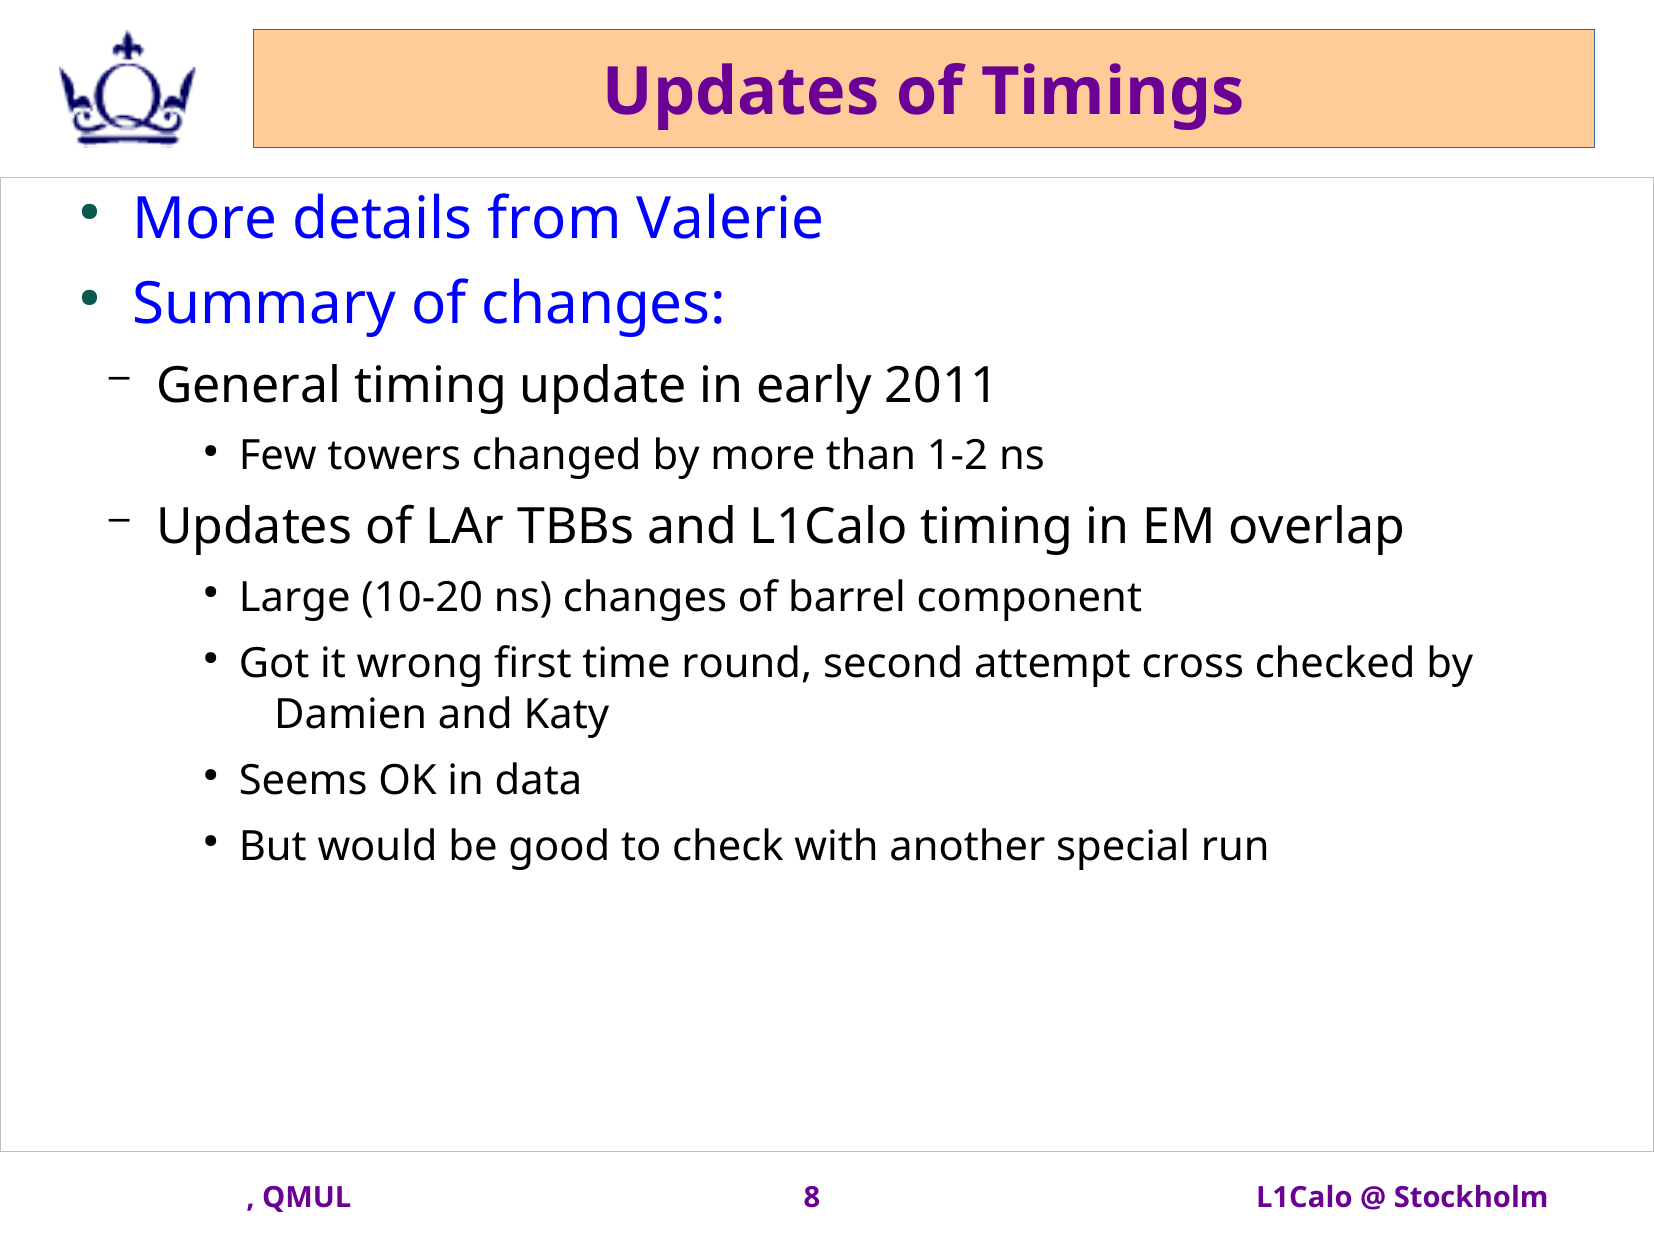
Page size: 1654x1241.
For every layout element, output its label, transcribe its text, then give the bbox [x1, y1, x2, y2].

list More details from Valerie Summary of changes: General timing update in early 2011 Few towers changed by more than 1-2 ns Updates of LAr TBBs and L1Calo timing in EM overlap Large (10-20 ns) changes of barrel component Got it wrong first time round, second attempt cross checked by Damien and Katy Seems OK in data But would be good to check with another special run [61, 181, 1605, 1149]
title Updates of Timings [253, 29, 1595, 148]
picture [59, 29, 200, 148]
